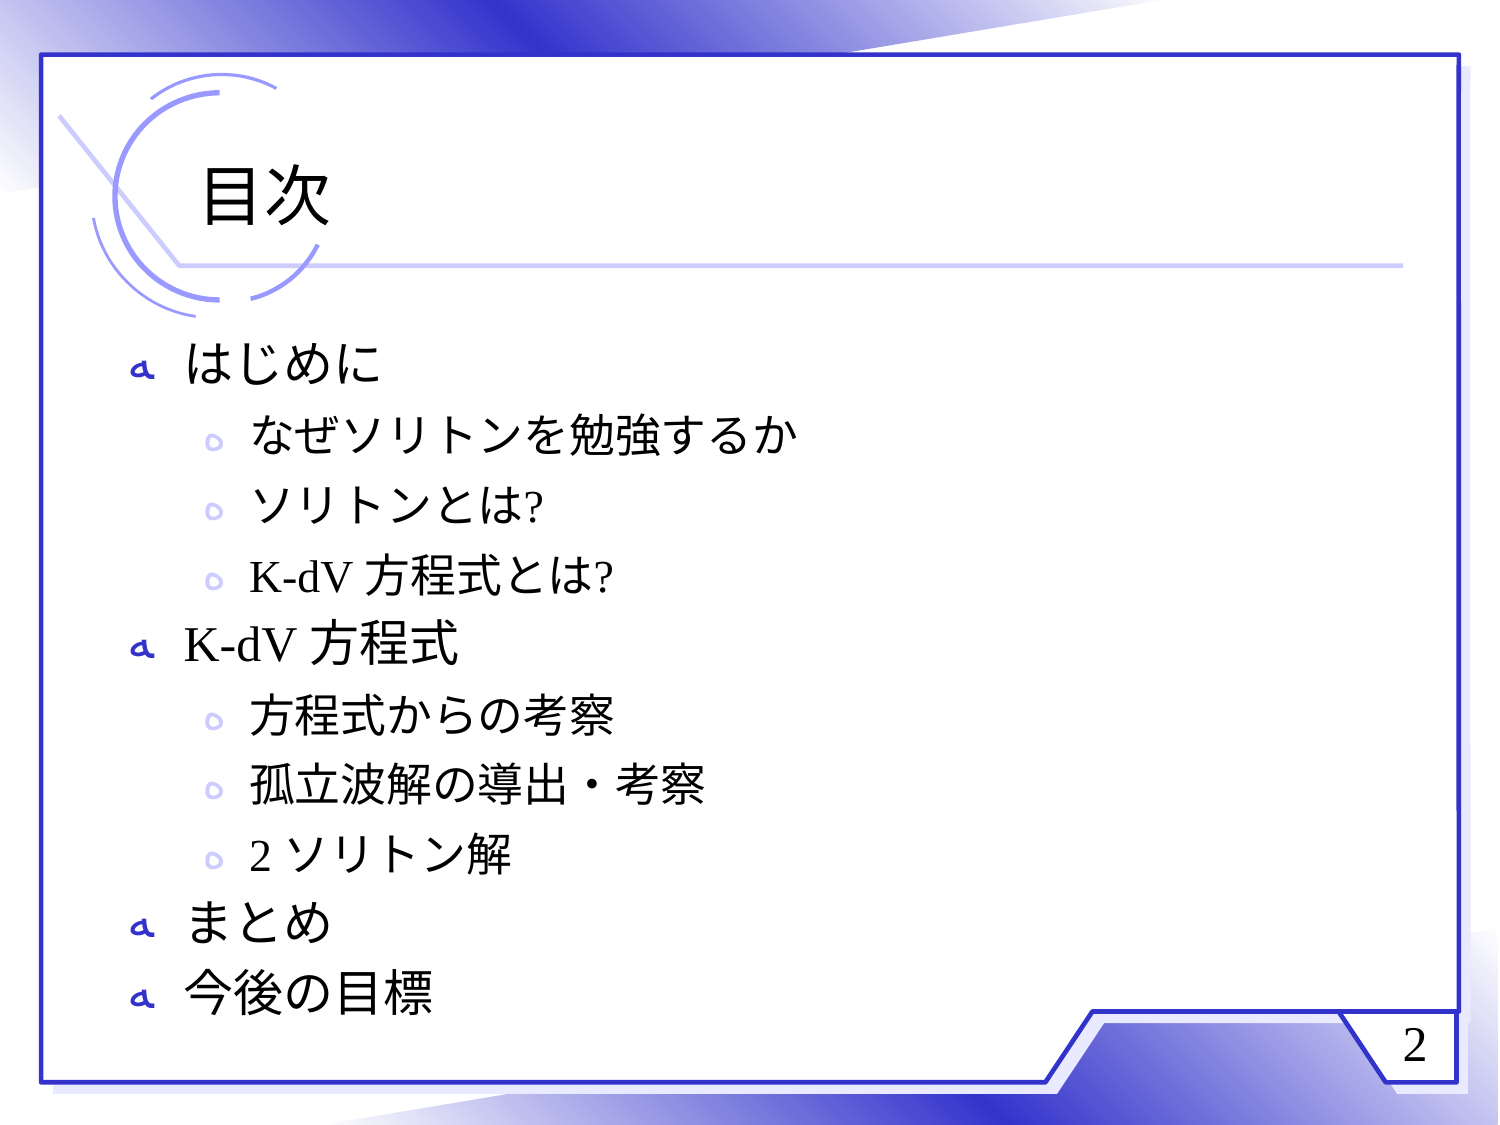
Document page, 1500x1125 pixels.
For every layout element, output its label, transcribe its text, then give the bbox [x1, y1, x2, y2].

list はじめに なぜソリトンを勉強するか ソリトンとは? K-dV 方程式とは? K-dV 方程式 方程式からの考察 孤立波解の導出・考察 2 ソリトン解 まとめ 今後の目標 [112, 324, 1388, 1030]
title 目次 [183, 99, 1388, 288]
